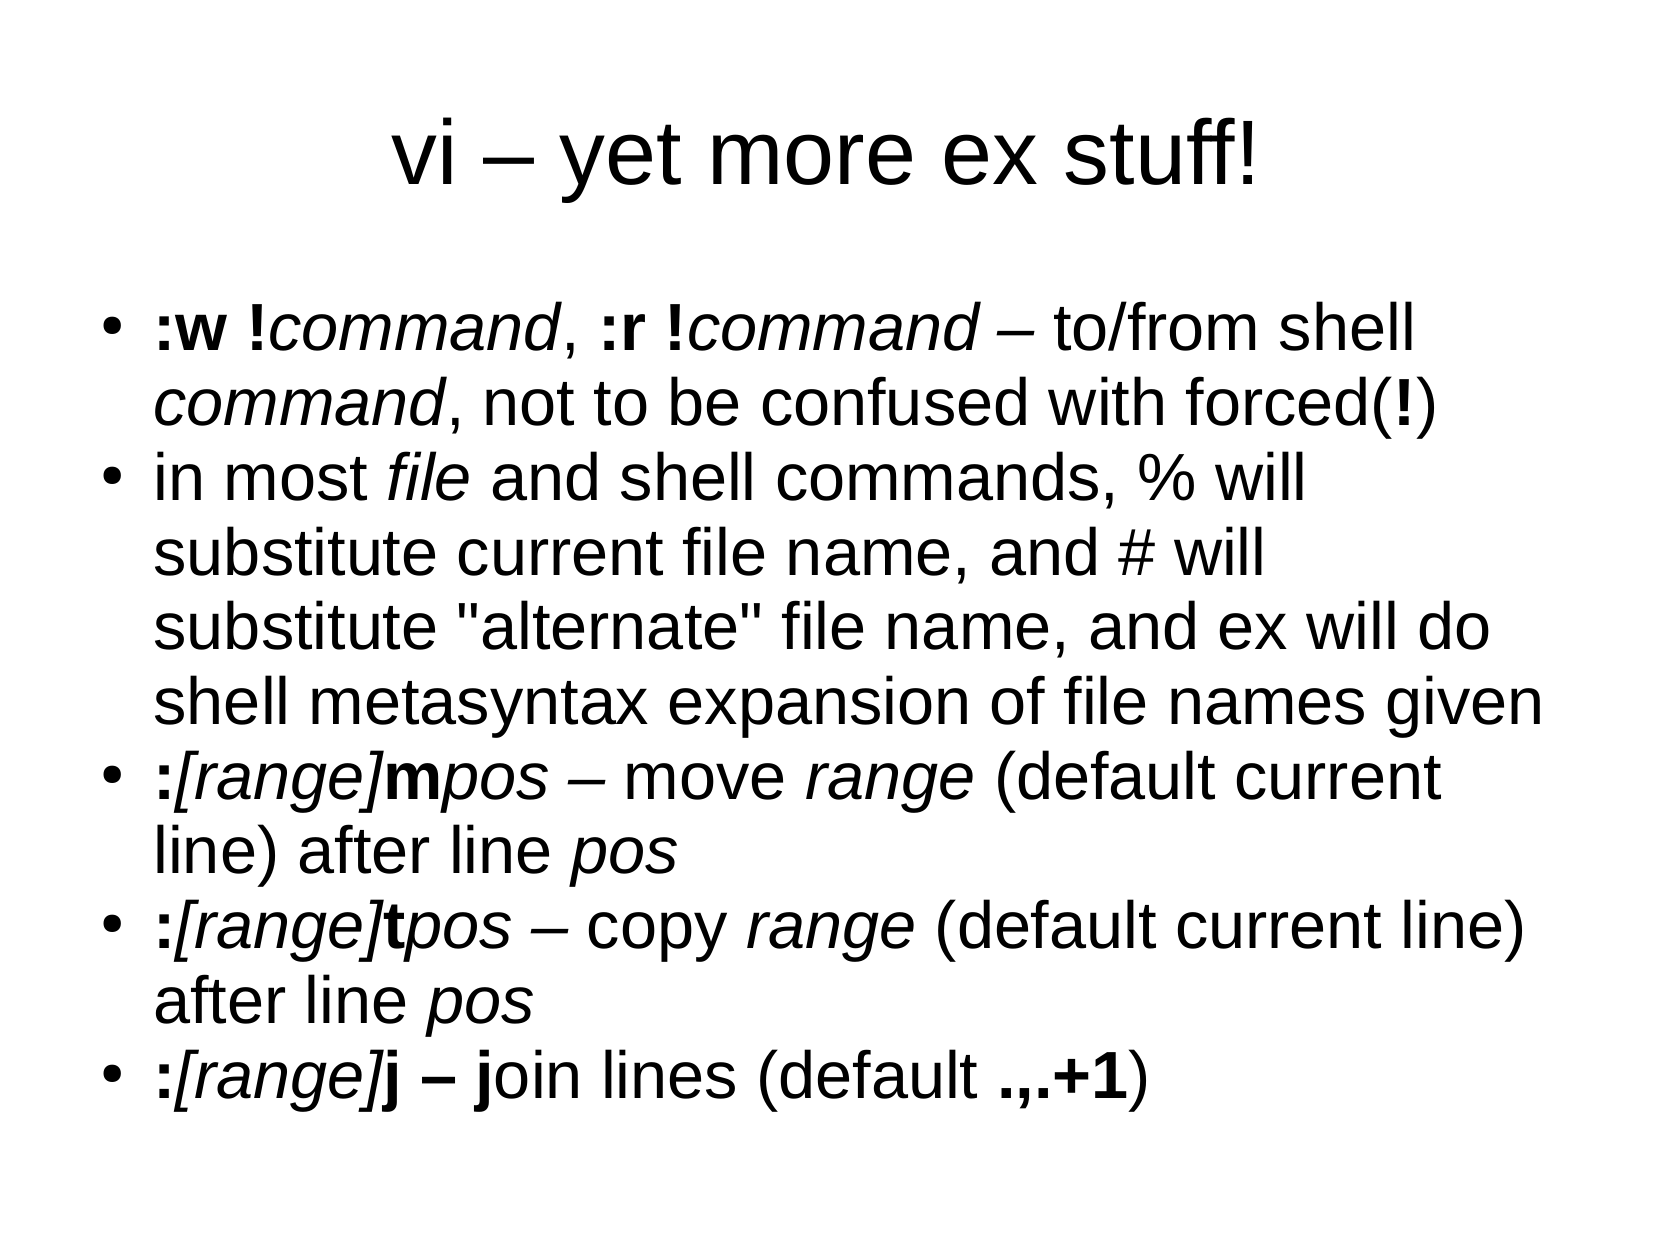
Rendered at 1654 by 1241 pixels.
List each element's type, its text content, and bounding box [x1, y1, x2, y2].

title vi – yet more ex stuff! [82, 56, 1571, 250]
list :w !command, :r !command – to/from shell command, not to be confused with forced(!) in most file and shell commands, % will substitute current file name, and # will substitute "alternate" file name, and ex will do shell metasyntax expansion of file names given :[range]mpos – move range (default current line) after line pos :[range]tpos – copy range (default current line) after line pos :[range]j – join lines (default .,.+1) [82, 290, 1571, 1113]
